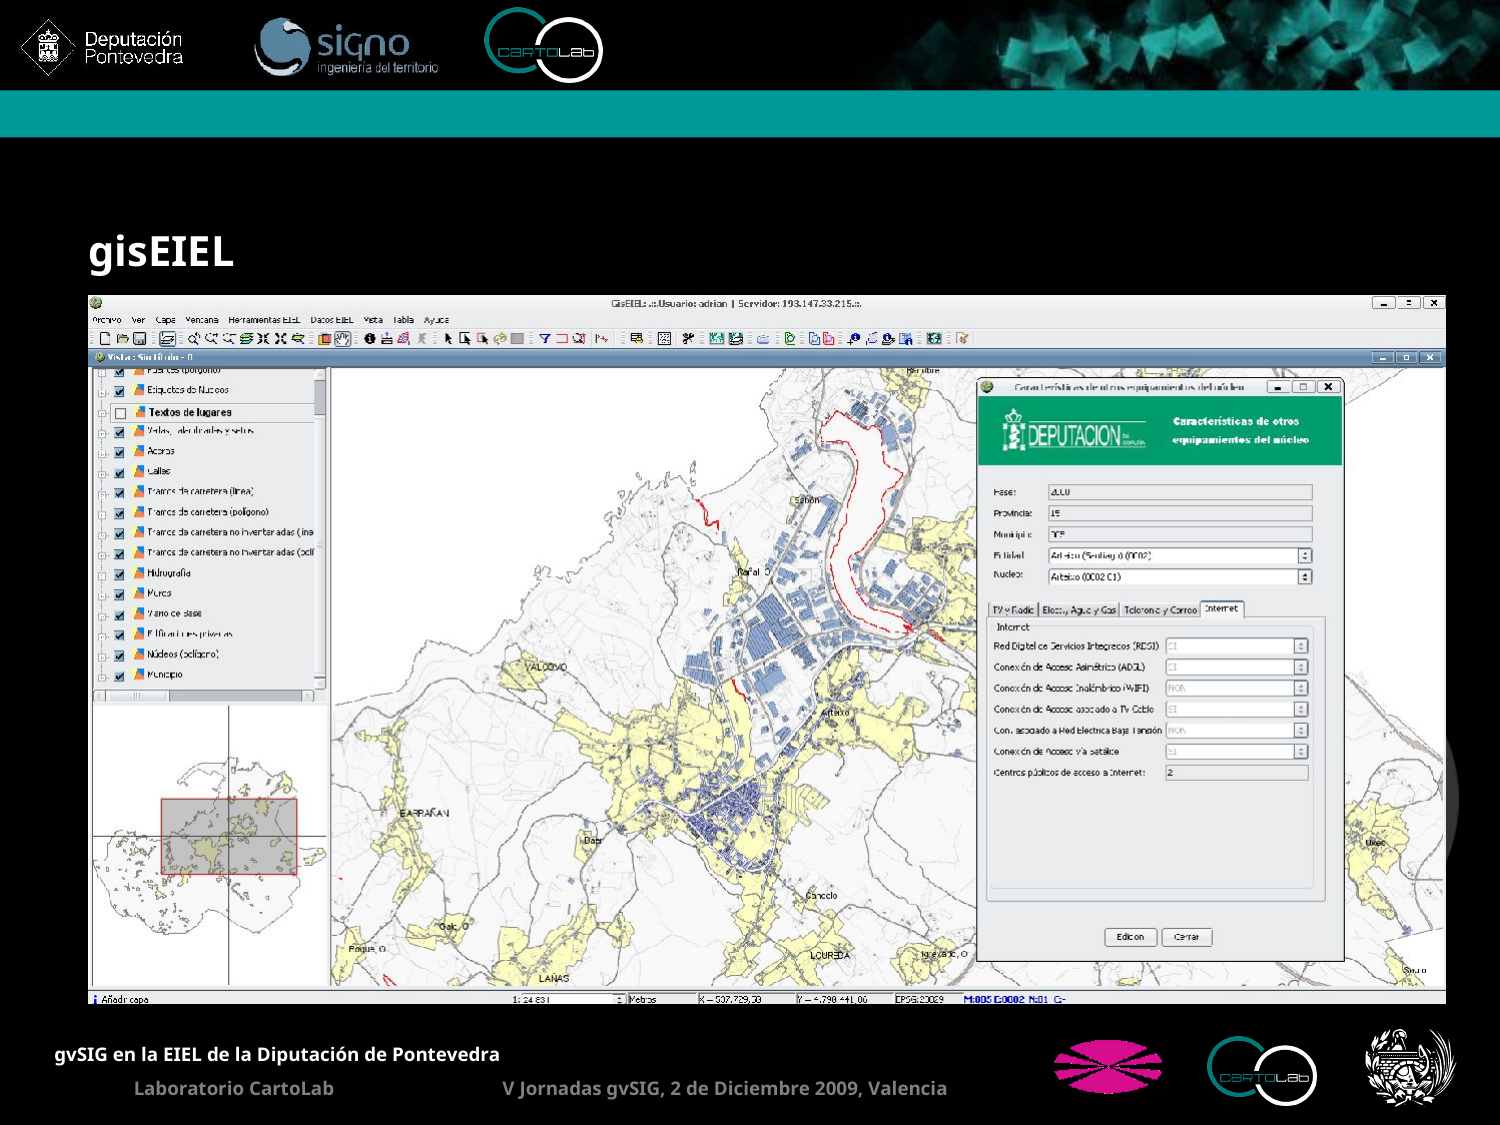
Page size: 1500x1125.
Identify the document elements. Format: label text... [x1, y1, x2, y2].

picture [88, 295, 1459, 1004]
picture [844, 0, 1500, 90]
picture [1052, 1038, 1164, 1095]
text_box gisEIEL [73, 217, 1424, 378]
picture [0, 0, 438, 90]
picture [1207, 1036, 1317, 1106]
picture [484, 7, 603, 83]
